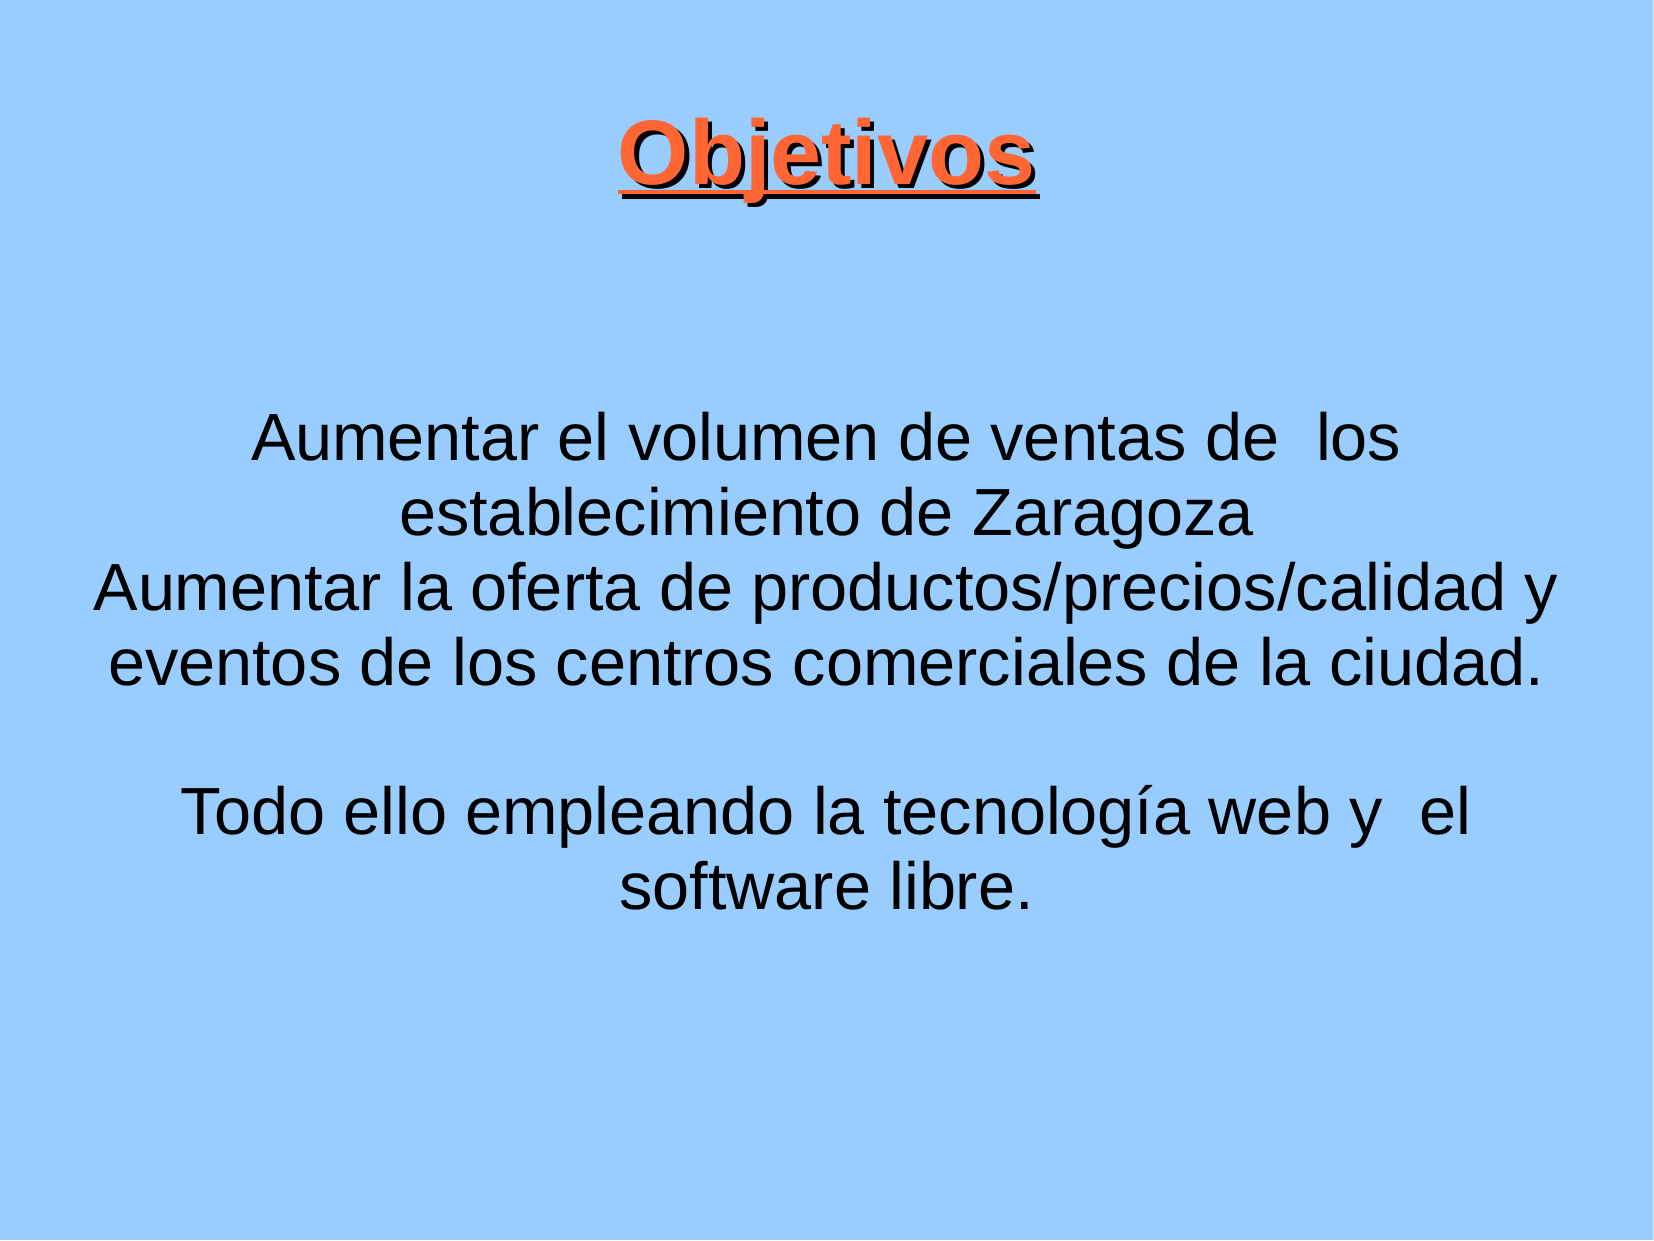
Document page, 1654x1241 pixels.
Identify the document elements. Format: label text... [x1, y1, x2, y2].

subtitle Aumentar el volumen de ventas de los establecimiento de Zaragoza Aumentar la oferta de productos/precios/calidad y eventos de los centros comerciales de la ciudad. Todo ello empleando la tecnología web y el software libre. [82, 297, 1571, 1102]
title Objetivos [82, 56, 1571, 250]
